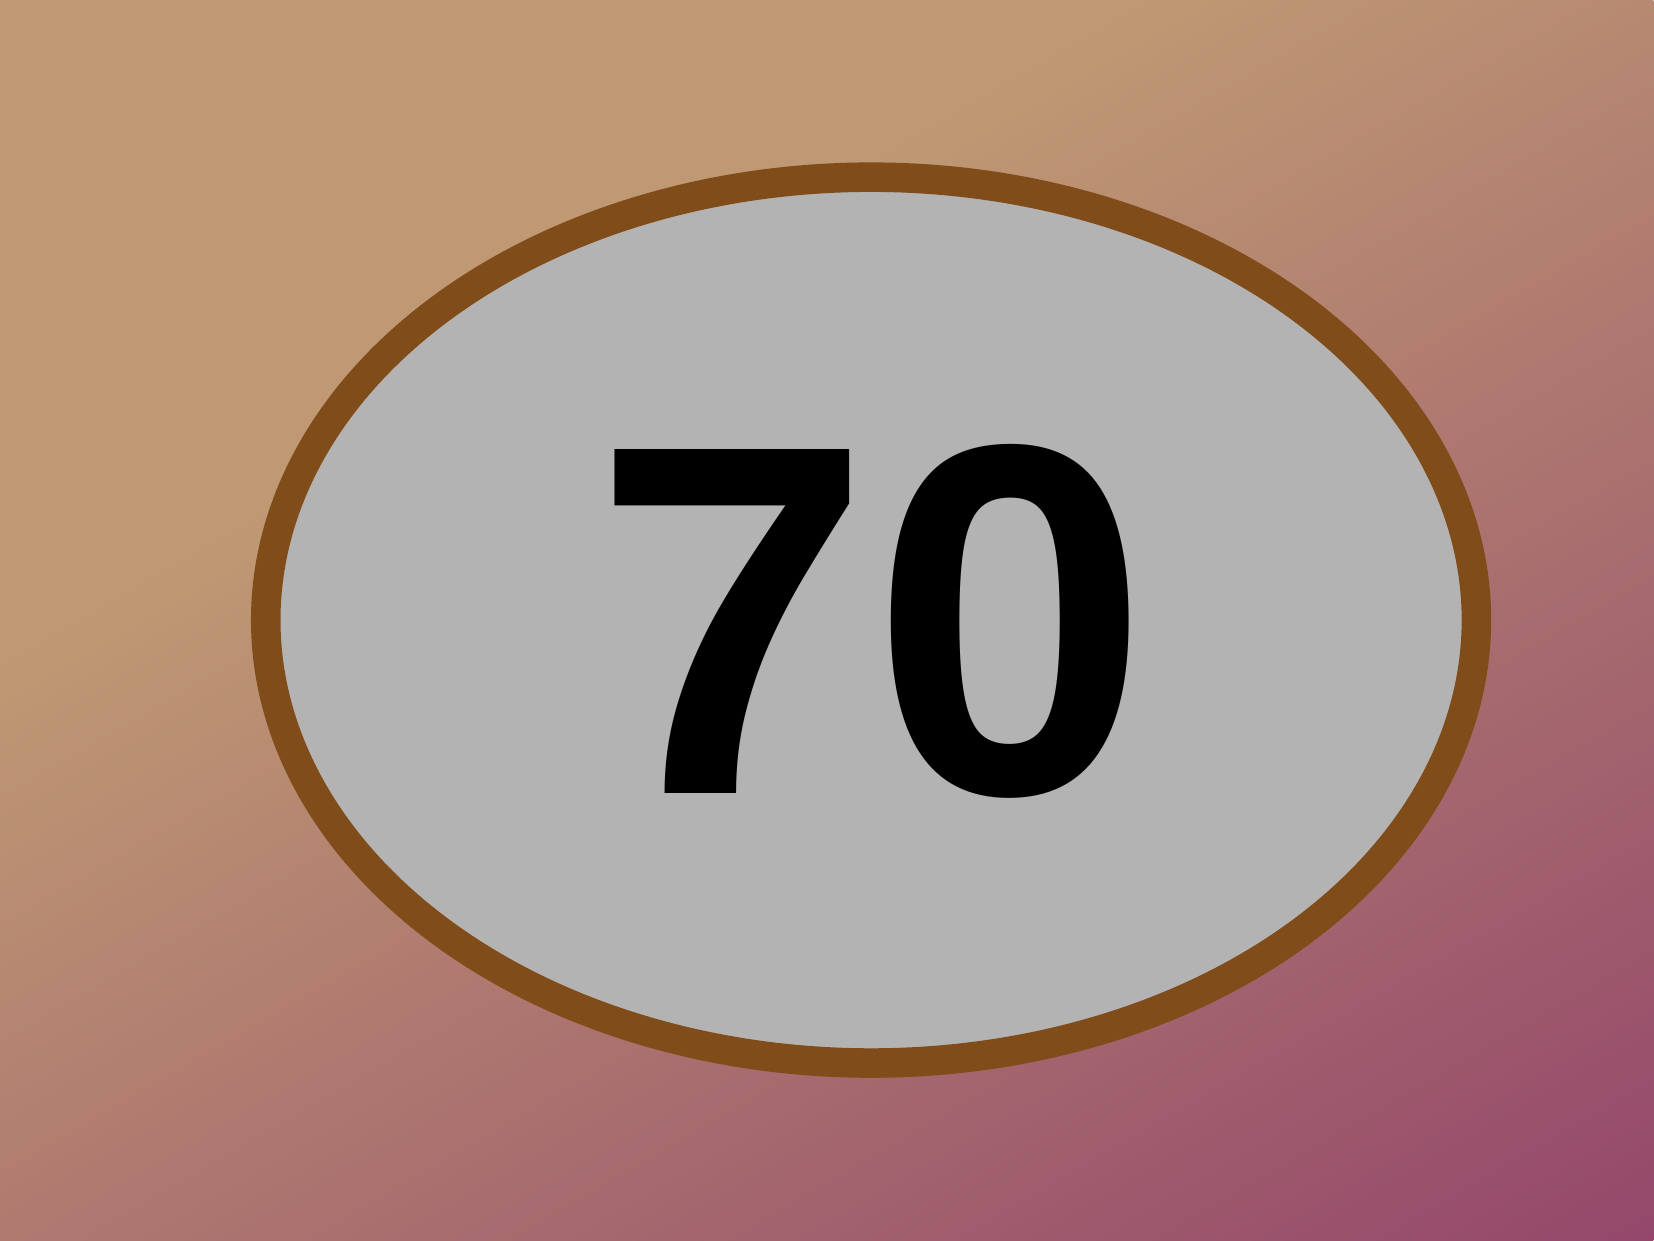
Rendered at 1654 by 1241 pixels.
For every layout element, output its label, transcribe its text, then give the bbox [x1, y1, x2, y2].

text_box 70 [265, 177, 1477, 1064]
